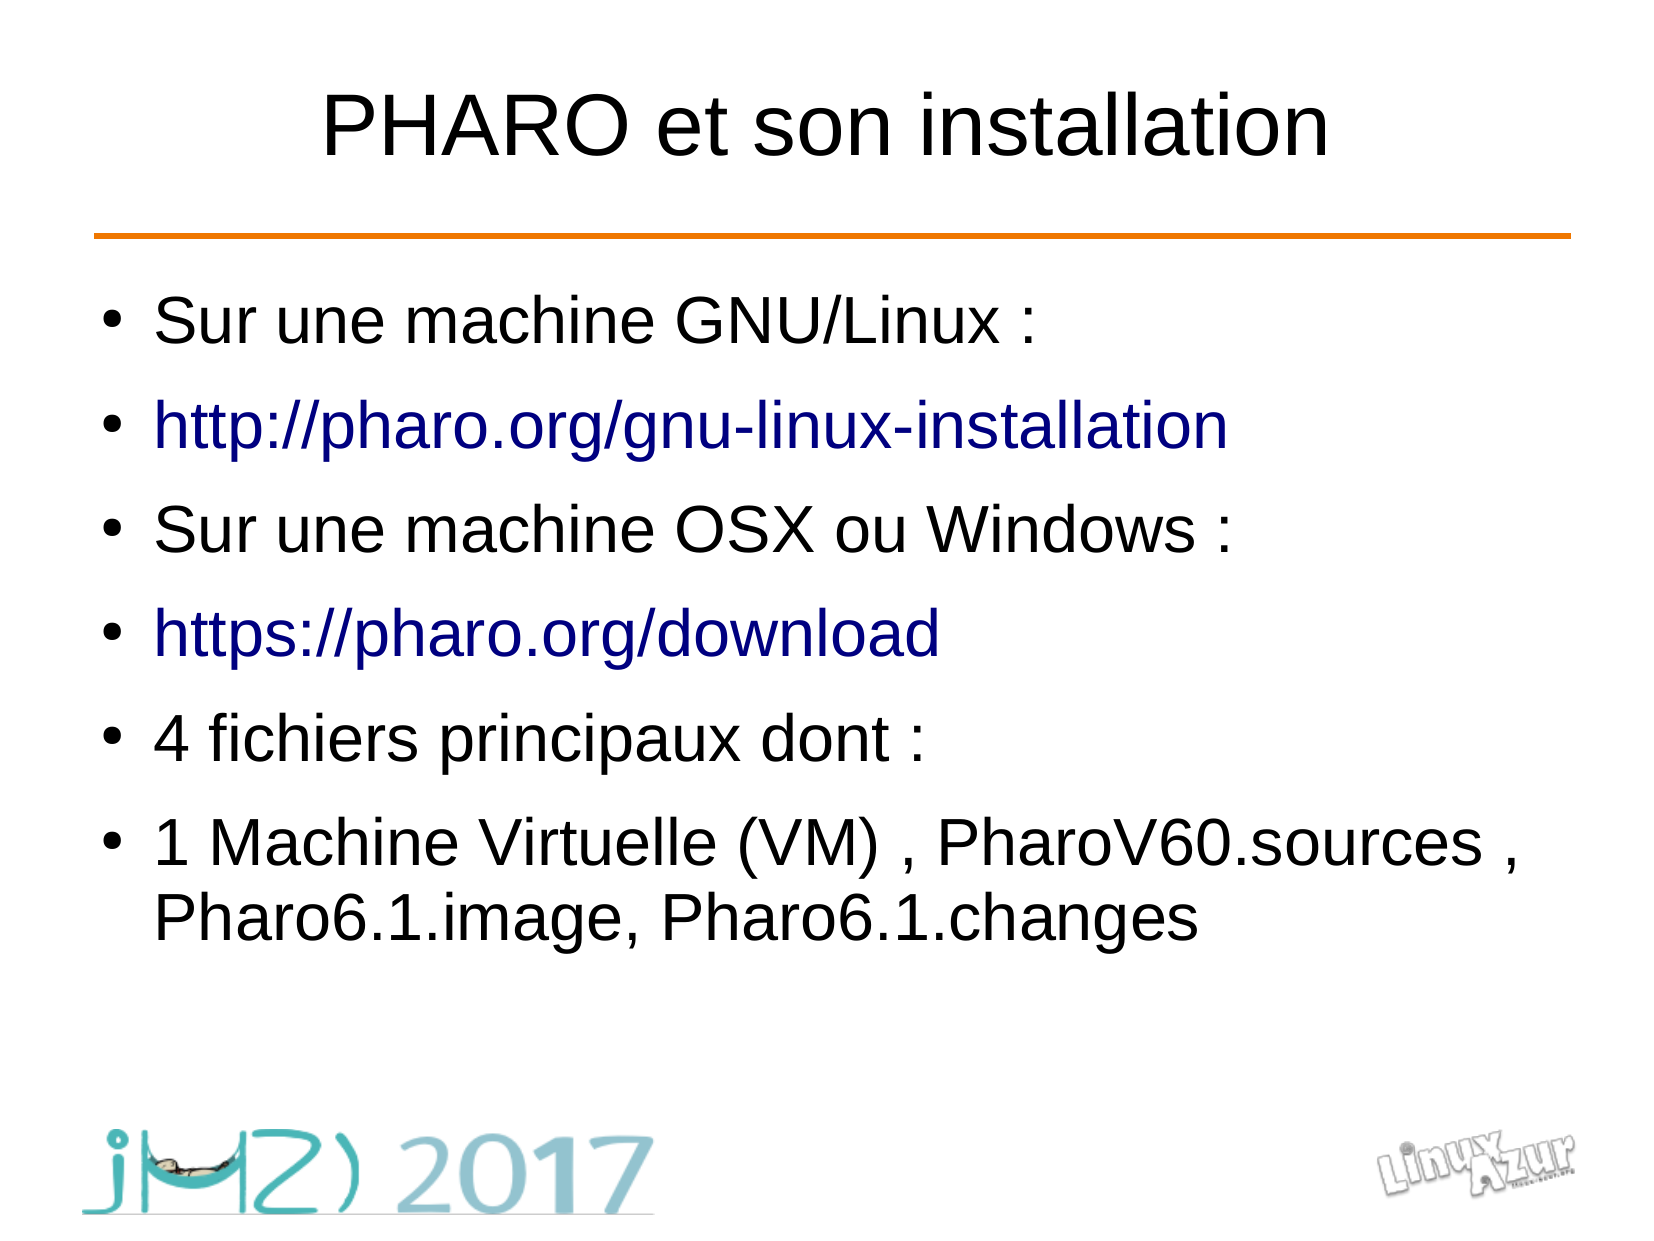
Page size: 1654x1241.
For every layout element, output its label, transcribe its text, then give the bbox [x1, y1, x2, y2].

list Sur une machine GNU/Linux : http://pharo.org/gnu-linux-installation Sur une machine OSX ou Windows : https://pharo.org/download 4 fichiers principaux dont : 1 Machine Virtuelle (VM) , PharoV60.sources , Pharo6.1.image, Pharo6.1.changes [82, 283, 1571, 1063]
title PHARO et son installation [82, 49, 1571, 201]
picture [1346, 1115, 1600, 1211]
picture [82, 1129, 655, 1216]
